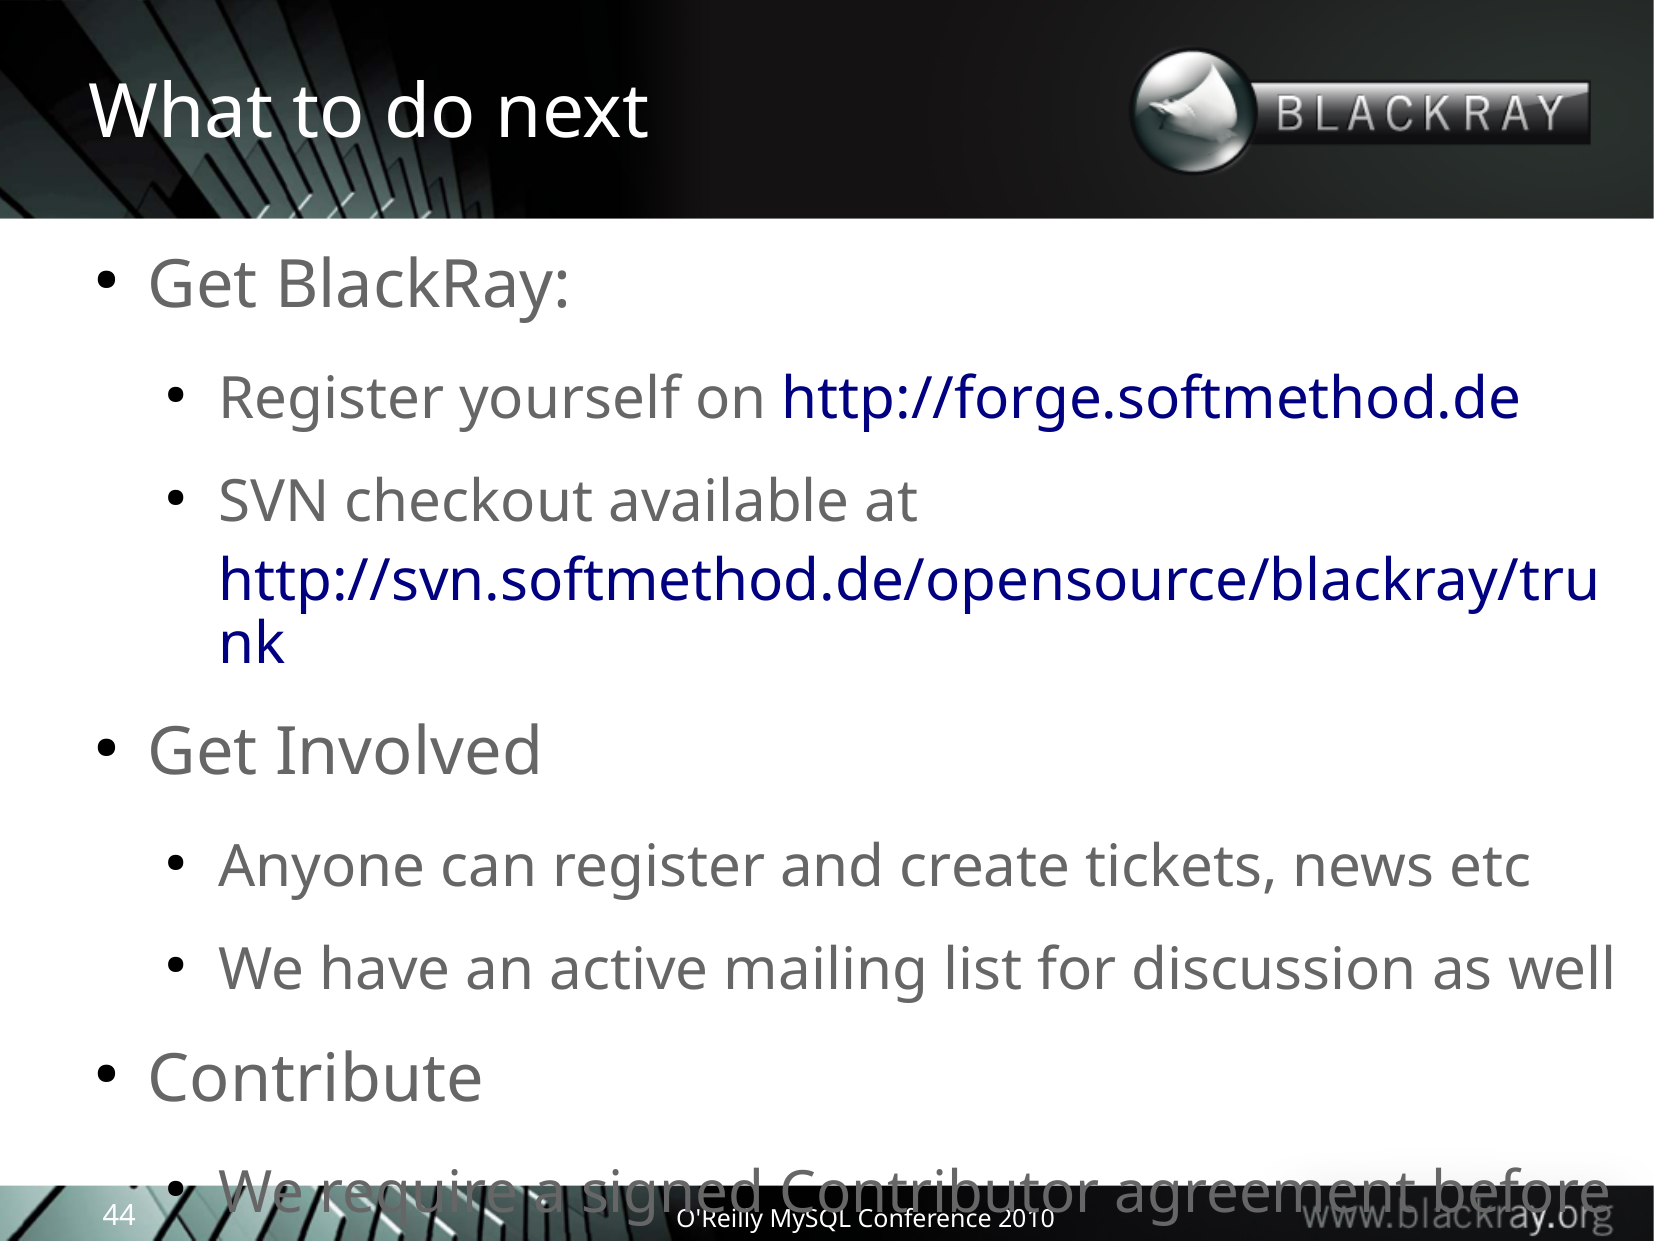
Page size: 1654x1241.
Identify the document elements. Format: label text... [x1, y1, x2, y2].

picture [0, 0, 1654, 1241]
list Get BlackRay: Register yourself on http://forge.softmethod.de SVN checkout available at http://svn.softmethod.de/opensource/blackray/trunk Get Involved Anyone can register and create tickets, news etc We have an active mailing list for discussion as well Contribute We require a signed Contributor agreement before being allowed commit access to the repository [76, 236, 1625, 1152]
title What to do next [88, 38, 1577, 178]
